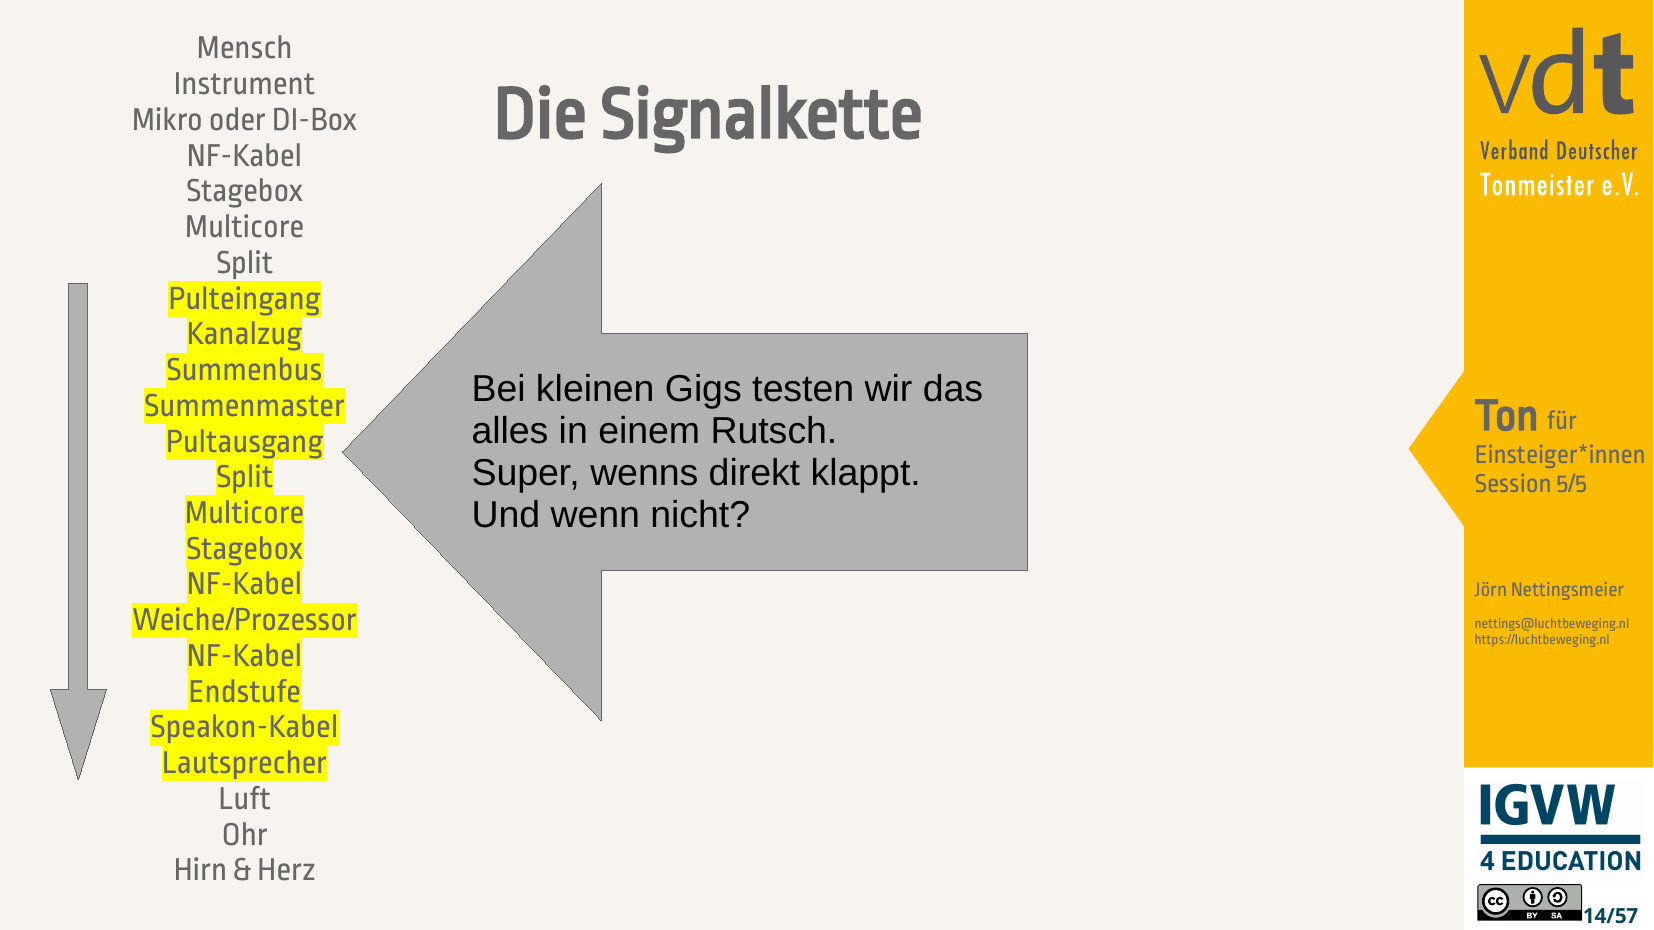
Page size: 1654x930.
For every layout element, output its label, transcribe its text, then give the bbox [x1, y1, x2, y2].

title Die Signalkette [438, 37, 1335, 193]
text_box [50, 283, 107, 780]
picture [1477, 780, 1646, 882]
text_box Mensch Instrument Mikro oder DI-Box NF-Kabel Stagebox Multicore Split Pulteingang Kanalzug Summenbus Summenmaster Pultausgang Split Multicore Stagebox NF-Kabel Weiche/Prozessor NF-Kabel Endstufe Speakon-Kabel Lautsprecher Luft Ohr Hirn & Herz [52, 23, 438, 919]
text_box Bei kleinen Gigs testen wir das alles in einem Rutsch. Super, wenns direkt klappt. Und wenn nicht? [342, 183, 1028, 721]
